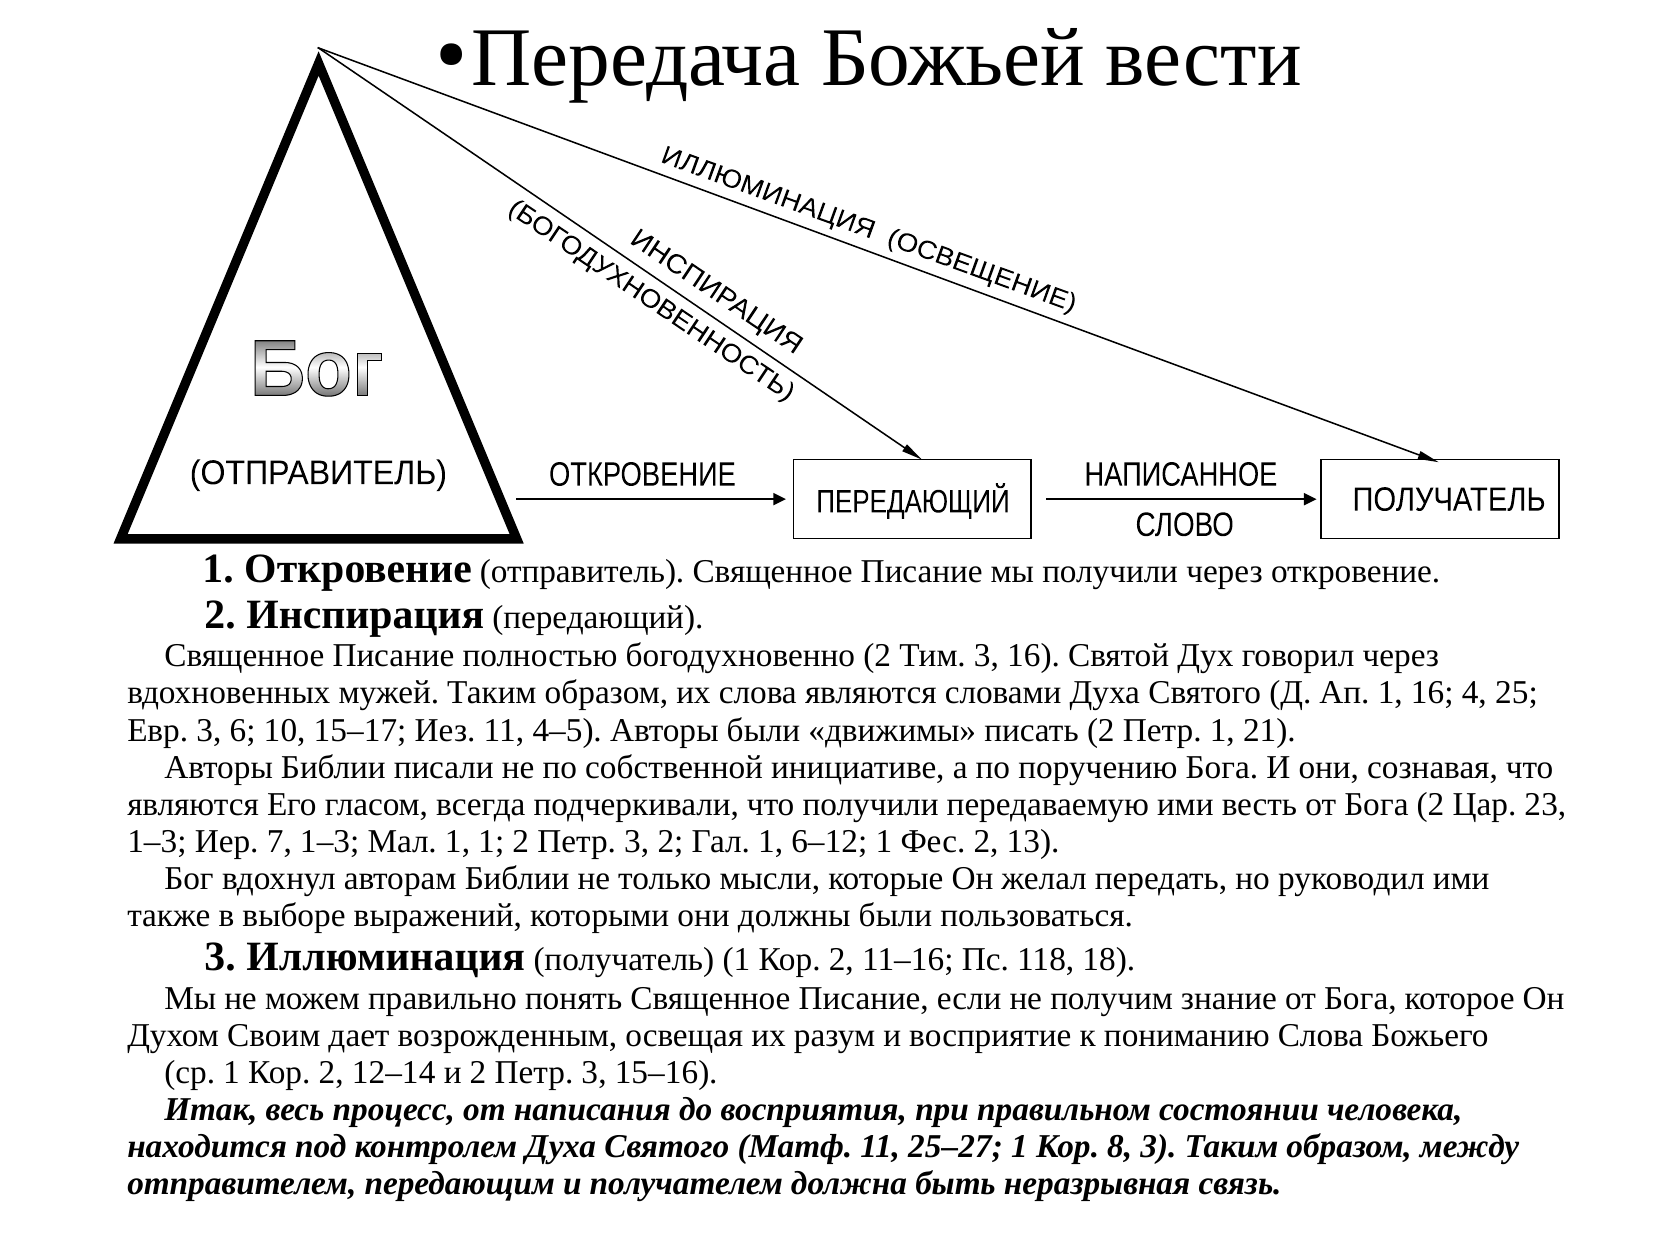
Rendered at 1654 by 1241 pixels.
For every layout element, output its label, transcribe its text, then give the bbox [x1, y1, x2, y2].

text_box ИЛЛЮМИНАЦИЯ (ОСВЕЩЕНИЕ) [1011, 273, 1033, 296]
text_box ОТКРОВЕНИЕ [680, 462, 696, 486]
text_box ОТКРОВЕНИЕ [550, 462, 569, 486]
text_box ПОЛУЧАТЕЛЬ [1490, 487, 1525, 511]
text_box СЛОВО [1174, 512, 1194, 537]
text_box ИНСПИРАЦИЯ [715, 285, 737, 303]
text_box ПЕРЕДАЮЩИЙ [818, 490, 833, 513]
text_box (ОТПРАВИТЕЛЬ) [311, 460, 329, 485]
text_box Бог [357, 353, 382, 396]
text_box ИЛЛЮМИНАЦИЯ (ОСВЕЩЕНИЕ) [952, 251, 973, 274]
text_box (ОТПРАВИТЕЛЬ) [270, 460, 288, 485]
text_box ИЛЛЮМИНАЦИЯ (ОСВЕЩЕНИЕ) [780, 189, 802, 212]
text_box ИНСПИРАЦИЯ [647, 240, 671, 265]
text_box ПЕРЕДАЮЩИЙ [974, 490, 989, 513]
text_box ПЕРЕДАЮЩИЙ [923, 489, 947, 513]
text_box СЛОВО [1155, 512, 1171, 537]
text_box (ОТПРАВИТЕЛЬ) [353, 460, 373, 485]
text_box ПЕРЕДАЮЩИЙ [854, 490, 869, 513]
text_box ИНСПИРАЦИЯ [698, 274, 722, 299]
text_box НАПИСАННОЕ [1239, 462, 1258, 486]
text_box ОТКРОВЕНИЕ [621, 462, 641, 486]
text_box ОТКРОВЕНИЕ [589, 462, 603, 486]
text_box ИНСПИРАЦИЯ [727, 298, 748, 320]
text_box Бог [308, 352, 349, 397]
text_box ПЕРЕДАЮЩИЙ [871, 490, 886, 513]
text_box ОТКРОВЕНИЕ [662, 462, 678, 486]
text_box ПЕРЕДАЮЩИЙ [950, 490, 972, 519]
text_box (ОТПРАВИТЕЛЬ) [394, 460, 413, 485]
text_box ИЛЛЮМИНАЦИЯ (ОСВЕЩЕНИЕ) [816, 202, 838, 230]
text_box ПОЛУЧАТЕЛЬ [1528, 487, 1545, 511]
text_box ИЛЛЮМИНАЦИЯ (ОСВЕЩЕНИЕ) [695, 160, 717, 181]
text_box НАПИСАННОЕ [1180, 462, 1199, 486]
text_box ОТКРОВЕНИЕ [719, 462, 735, 486]
text_box НАПИСАННОЕ [1200, 462, 1217, 486]
text_box НАПИСАННОЕ [1143, 462, 1160, 486]
text_box [1321, 459, 1559, 539]
text_box ИНСПИРАЦИЯ [763, 317, 787, 342]
text_box (БОГОДУХНОВЕННОСТЬ) [739, 355, 759, 375]
text_box Бог [255, 340, 303, 396]
text_box ОТКРОВЕНИЕ [605, 462, 620, 486]
text_box (ОТПРАВИТЕЛЬ) [226, 460, 245, 485]
text_box ИЛЛЮМИНАЦИЯ (ОСВЕЩЕНИЕ) [836, 209, 857, 232]
text_box (БОГОДУХНОВЕННОСТЬ) [533, 216, 553, 236]
text_box НАПИСАННОЕ [1162, 462, 1180, 486]
text_box (ОТПРАВИТЕЛЬ) [191, 459, 201, 492]
text_box ПОЛУЧАТЕЛЬ [1415, 487, 1434, 511]
text_box (БОГОДУХНОВЕННОСТЬ) [548, 225, 582, 255]
text_box НАПИСАННОЕ [1124, 462, 1140, 486]
text_box СЛОВО [1136, 512, 1155, 537]
text_box ПЕРЕДАЮЩИЙ [887, 490, 922, 519]
text_box ИНСПИРАЦИЯ [667, 254, 687, 274]
text_box (БОГОДУХНОВЕННОСТЬ) [722, 343, 742, 363]
text_box ОТКРОВЕНИЕ [700, 462, 716, 486]
text_box (БОГОДУХНОВЕННОСТЬ) [641, 288, 661, 308]
text_box ИЛЛЮМИНАЦИЯ (ОСВЕЩЕНИЕ) [714, 165, 741, 188]
text_box ИНСПИРАЦИЯ [745, 306, 769, 336]
text_box (БОГОДУХНОВЕННОСТЬ) [671, 308, 694, 332]
text_box (БОГОДУХНОВЕННОСТЬ) [686, 318, 710, 343]
text_box ПОЛУЧАТЕЛЬ [1354, 487, 1372, 511]
text_box ИЛЛЮМИНАЦИЯ (ОСВЕЩЕНИЕ) [1049, 286, 1069, 309]
text_box НАПИСАННОЕ [1261, 462, 1277, 486]
text_box (ОТПРАВИТЕЛЬ) [375, 460, 393, 485]
text_box (БОГОДУХНОВЕННОСТЬ) [592, 254, 630, 289]
text_box (БОГОДУХНОВЕННОСТЬ) [703, 329, 726, 354]
text_box ОТКРОВЕНИЕ [644, 462, 659, 486]
text_box СЛОВО [1213, 512, 1233, 537]
text_box ИЛЛЮМИНАЦИЯ (ОСВЕЩЕНИЕ) [970, 258, 996, 288]
text_box (ОТПРАВИТЕЛЬ) [287, 460, 309, 485]
subtitle Передача Божьей вести 1. Откровение (отправитель). Священное Писание мы получили через откровение. 2. Инспирация (передающий). Священное Писание полностью богодухновенно (2 Тим. 3, 16). Святой Дух говорил через вдохновенных мужей. Таким образом, их слова являются словами Духа Святого (Д. Ап. 1, 16; 4, 25; Евр. 3, 6; 10, 15–17; Иез. 11, 4–5). Авторы были «движимы» писать (2 Петр. 1, 21). Авторы Библии писали не по собственной инициативе, а по поручению Бога. И они, сознавая, что являются Его гласом, всегда подчеркивали, что получили передаваемую ими весть от Бога (2 Цар. 23, 1–3; Иер. 7, 1–3; Мал. 1, 1; 2 Петр. 3, 2; Гал. 1, 6–12; 1 Фес. 2, 13). Бог вдохнул авторам Библии не только мысли, которые Он желал передать, но руководил ими также в выборе выражений, которыми они должны были пользоваться. 3. Иллюминация (получатель) (1 Кор. 2, 11–16; Пс. 118, 18). Мы не можем правильно понять Священное Писание, если не получим знание от Бога, которое Он Духом Своим дает возрожденным, освещая их разум и восприятие к пониманию Слова Божьего (ср. 1 Кор. 2, 12–14 и 2 Петр. 3, 15–16). Итак, весь процесс, от написания до восприятия, при правильном состоянии человека, находится под контролем Духа Святого (Матф. 11, 25–27; 1 Кор. 8, 3). Таким образом, между отправителем, передающим и получателем должна быть неразрывная связь. [90, 0, 1579, 1241]
text_box ИЛЛЮМИНАЦИЯ (ОСВЕЩЕНИЕ) [853, 217, 876, 239]
text_box ПОЛУЧАТЕЛЬ [1452, 487, 1473, 511]
text_box (БОГОДУХНОВЕННОСТЬ) [622, 275, 645, 299]
text_box ИНСПИРАЦИЯ [630, 228, 654, 253]
text_box ИЛЛЮМИНАЦИЯ (ОСВЕЩЕНИЕ) [678, 153, 700, 174]
text_box (ОТПРАВИТЕЛЬ) [436, 459, 445, 492]
text_box (ОТПРАВИТЕЛЬ) [417, 460, 435, 485]
text_box НАПИСАННОЕ [1086, 462, 1102, 486]
text_box СЛОВО [1196, 512, 1212, 536]
text_box ПОЛУЧАТЕЛЬ [1396, 487, 1413, 511]
text_box ПЕРЕДАЮЩИЙ [993, 490, 1008, 513]
text_box (ОТПРАВИТЕЛЬ) [202, 460, 224, 485]
text_box (БОГОДУХНОВЕННОСТЬ) [572, 246, 598, 273]
text_box ИЛЛЮМИНАЦИЯ (ОСВЕЩЕНИЕ) [740, 174, 764, 198]
text_box ИНСПИРАЦИЯ [681, 262, 706, 288]
text_box (БОГОДУХНОВЕННОСТЬ) [516, 203, 537, 225]
text_box ПОЛУЧАТЕЛЬ [1374, 487, 1395, 511]
text_box ИЛЛЮМИНАЦИЯ (ОСВЕЩЕНИЕ) [994, 266, 1015, 289]
text_box ОТКРОВЕНИЕ [570, 462, 587, 486]
text_box НАПИСАННОЕ [1220, 462, 1236, 486]
text_box (БОГОДУХНОВЕННОСТЬ) [656, 298, 676, 320]
text_box ПОЛУЧАТЕЛЬ [1470, 487, 1488, 511]
text_box (ОТПРАВИТЕЛЬ) [332, 460, 351, 485]
text_box НАПИСАННОЕ [1104, 462, 1123, 486]
text_box ИЛЛЮМИНАЦИЯ (ОСВЕЩЕНИЕ) [1030, 280, 1051, 302]
text_box (ОТПРАВИТЕЛЬ) [247, 460, 266, 485]
text_box [793, 459, 1032, 539]
text_box ИНСПИРАЦИЯ [779, 331, 804, 354]
text_box ИЛЛЮМИНАЦИЯ (ОСВЕЩЕНИЕ) [762, 182, 783, 205]
text_box ПОЛУЧАТЕЛЬ [1435, 487, 1451, 511]
text_box ИЛЛЮМИНАЦИЯ (ОСВЕЩЕНИЕ) [661, 145, 683, 168]
text_box ПЕРЕДАЮЩИЙ [837, 490, 852, 513]
